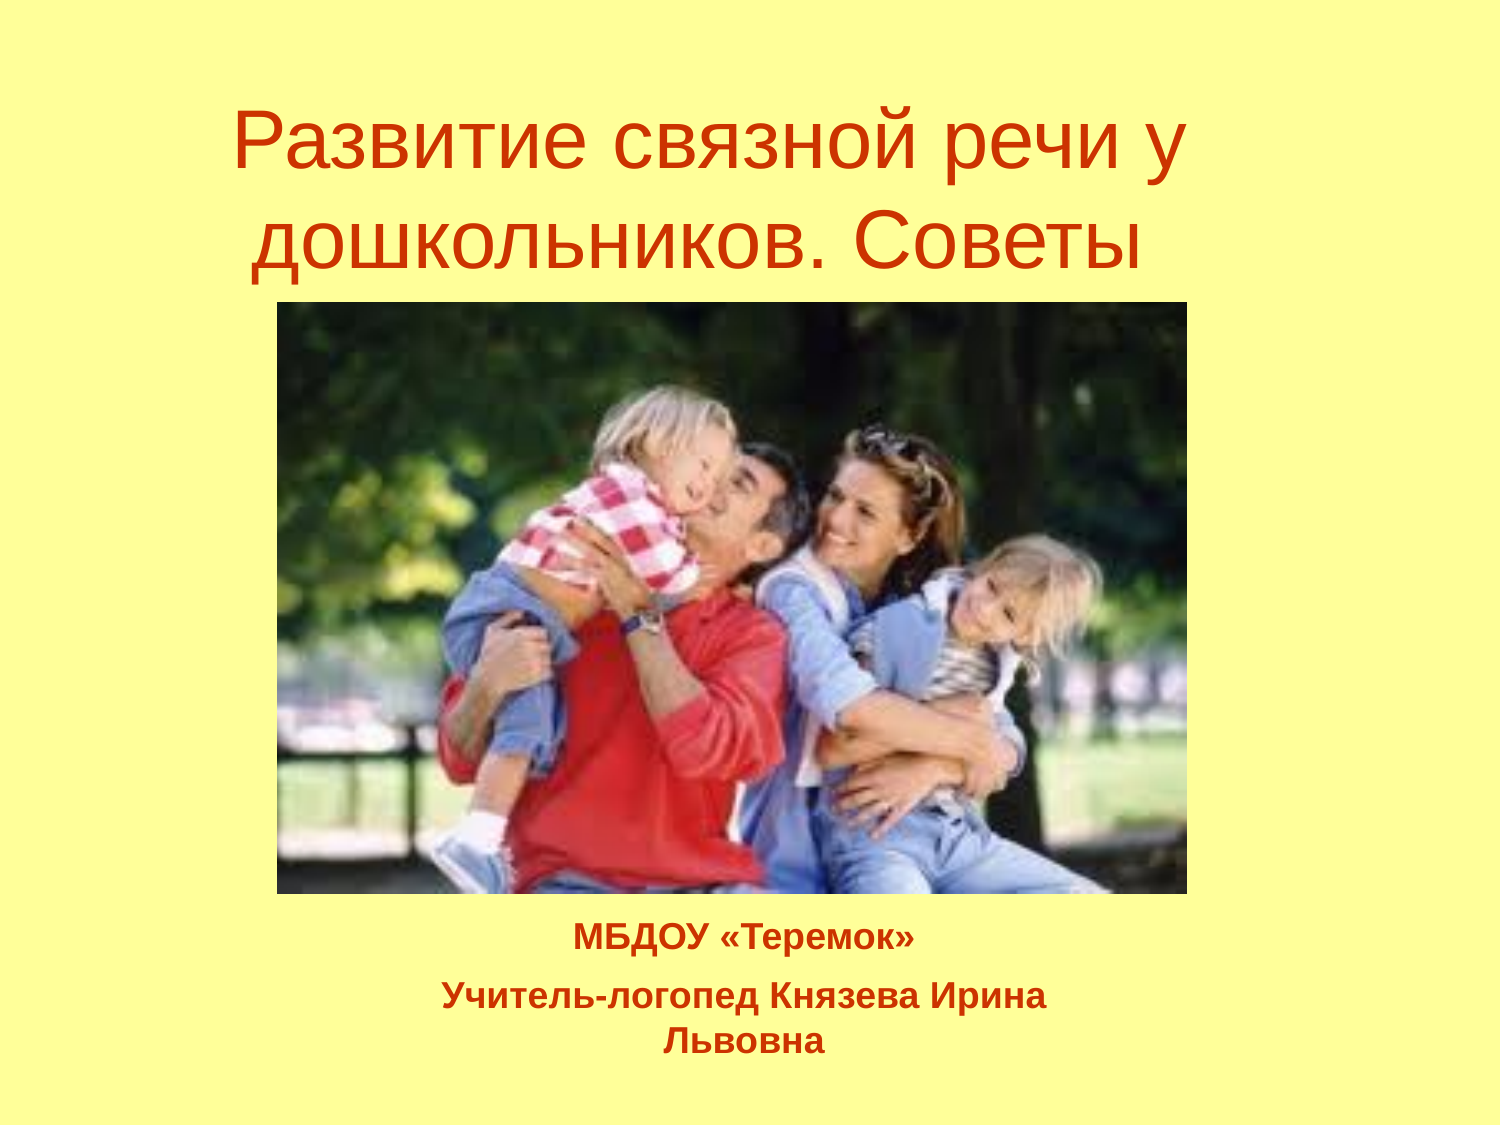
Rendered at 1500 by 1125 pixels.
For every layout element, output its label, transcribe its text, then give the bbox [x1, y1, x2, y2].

title Развитие связной речи у дошкольников. Советы родителям. [76, 78, 1343, 338]
list МБДОУ «Теремок» Учитель-логопед Князева Ирина Львовна [419, 904, 1069, 1087]
picture [277, 302, 1187, 894]
